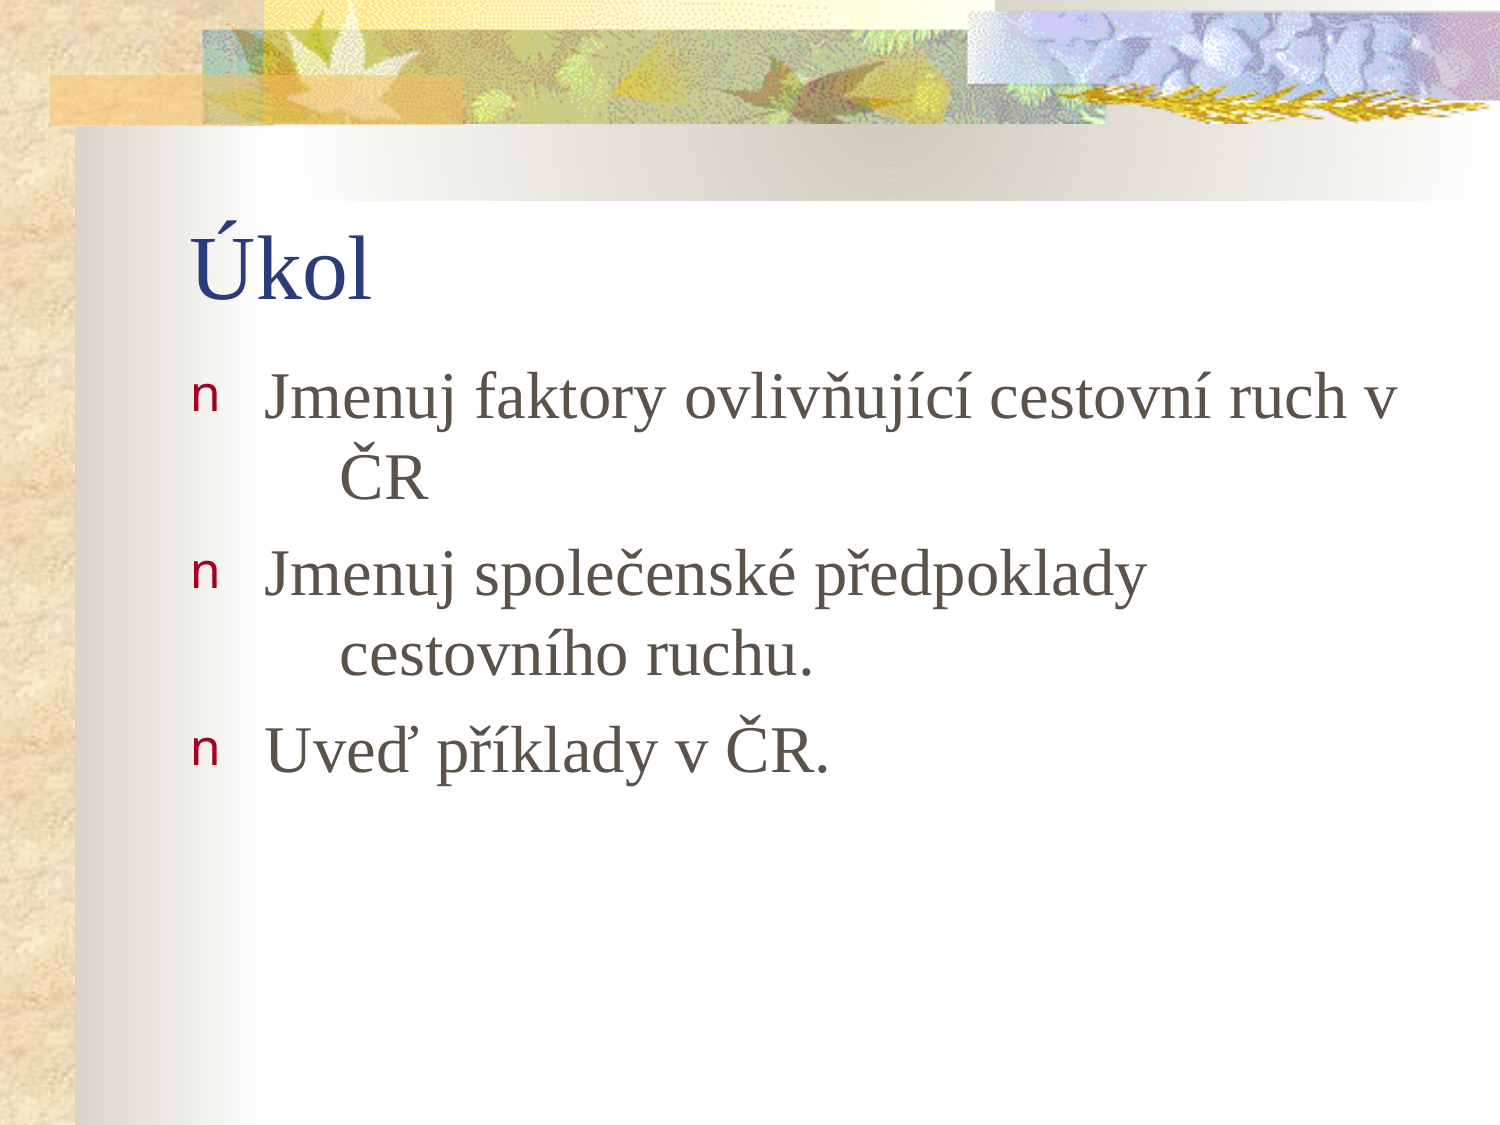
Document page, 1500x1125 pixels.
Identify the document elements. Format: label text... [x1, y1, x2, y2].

list Jmenuj faktory ovlivňující cestovní ruch v ČR Jmenuj společenské předpoklady cestovního ruchu. Uveď příklady v ČR. [174, 344, 1450, 1020]
title Úkol [174, 137, 1450, 325]
